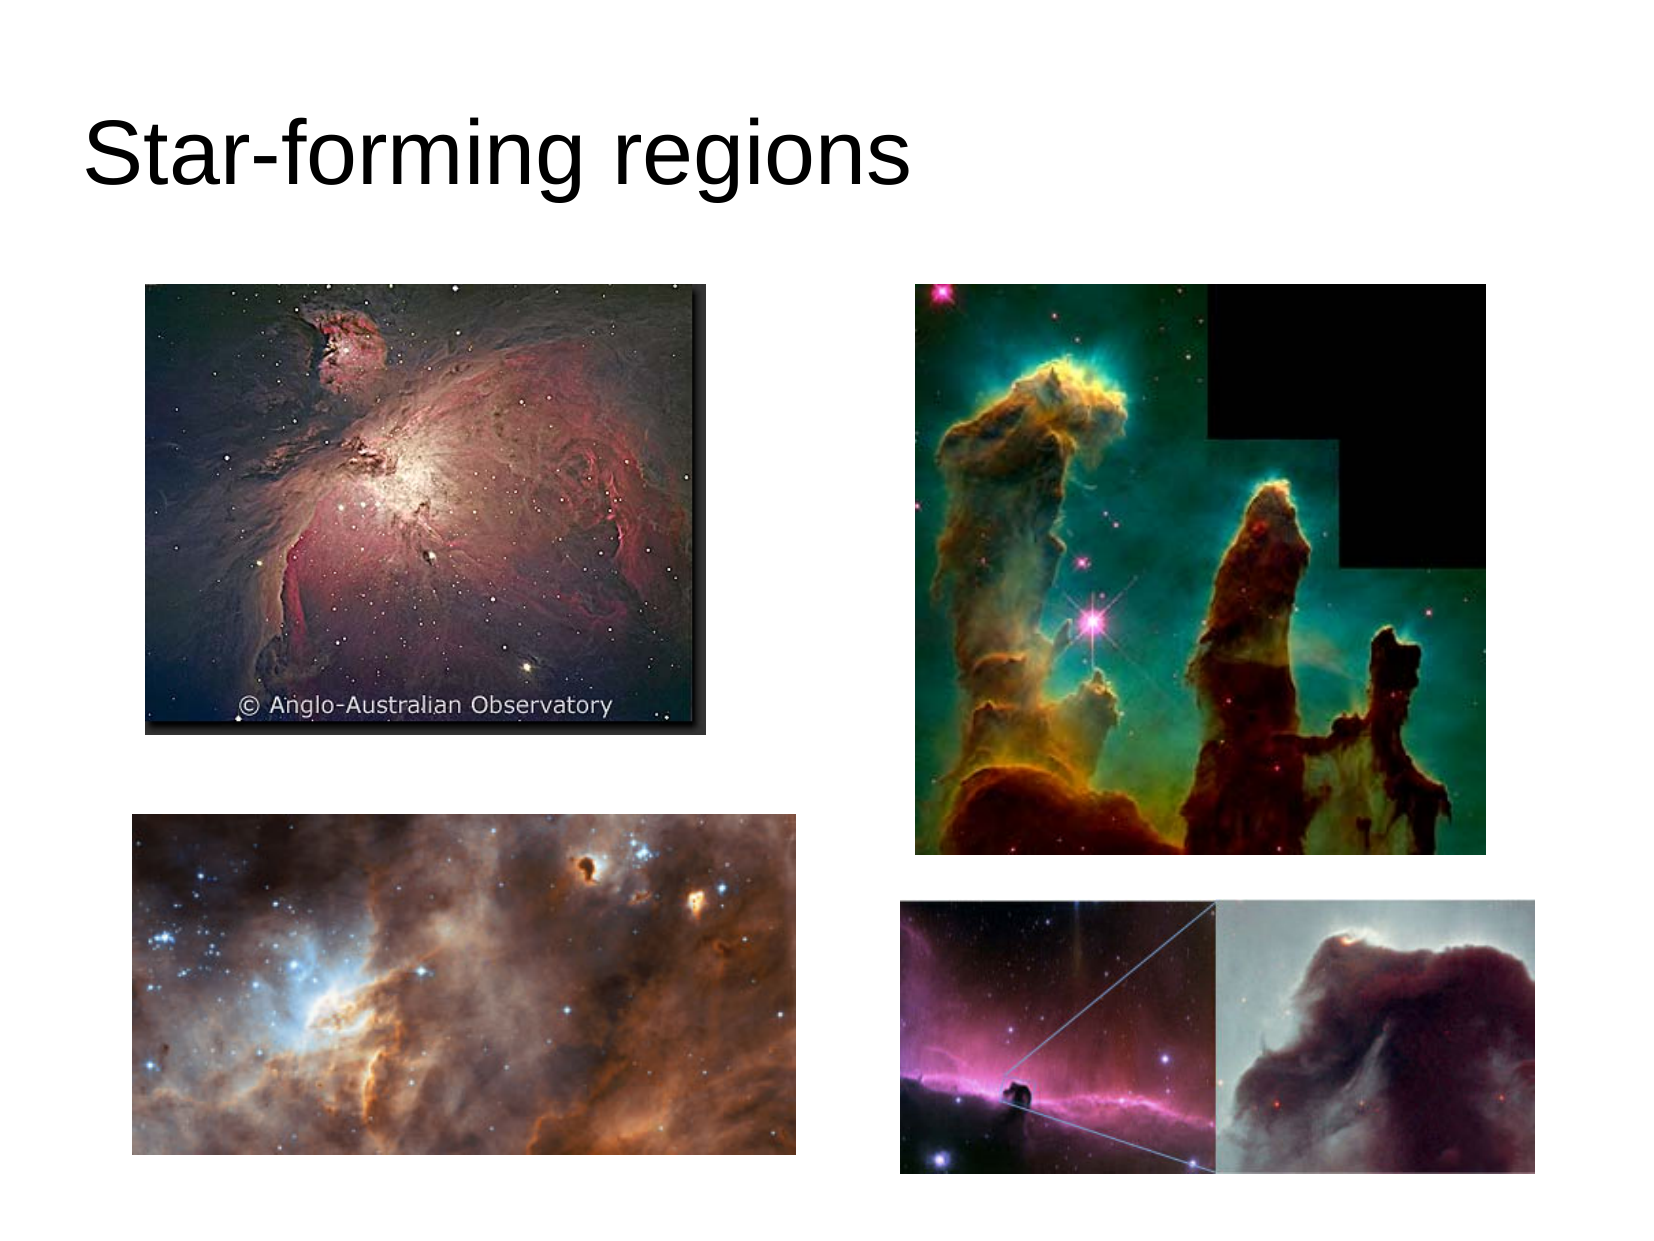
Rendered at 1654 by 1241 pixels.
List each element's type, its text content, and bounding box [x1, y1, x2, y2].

title Star-forming regions [82, 49, 1571, 257]
picture [132, 814, 796, 1156]
picture [145, 284, 706, 736]
picture [900, 899, 1535, 1175]
picture [915, 284, 1486, 856]
